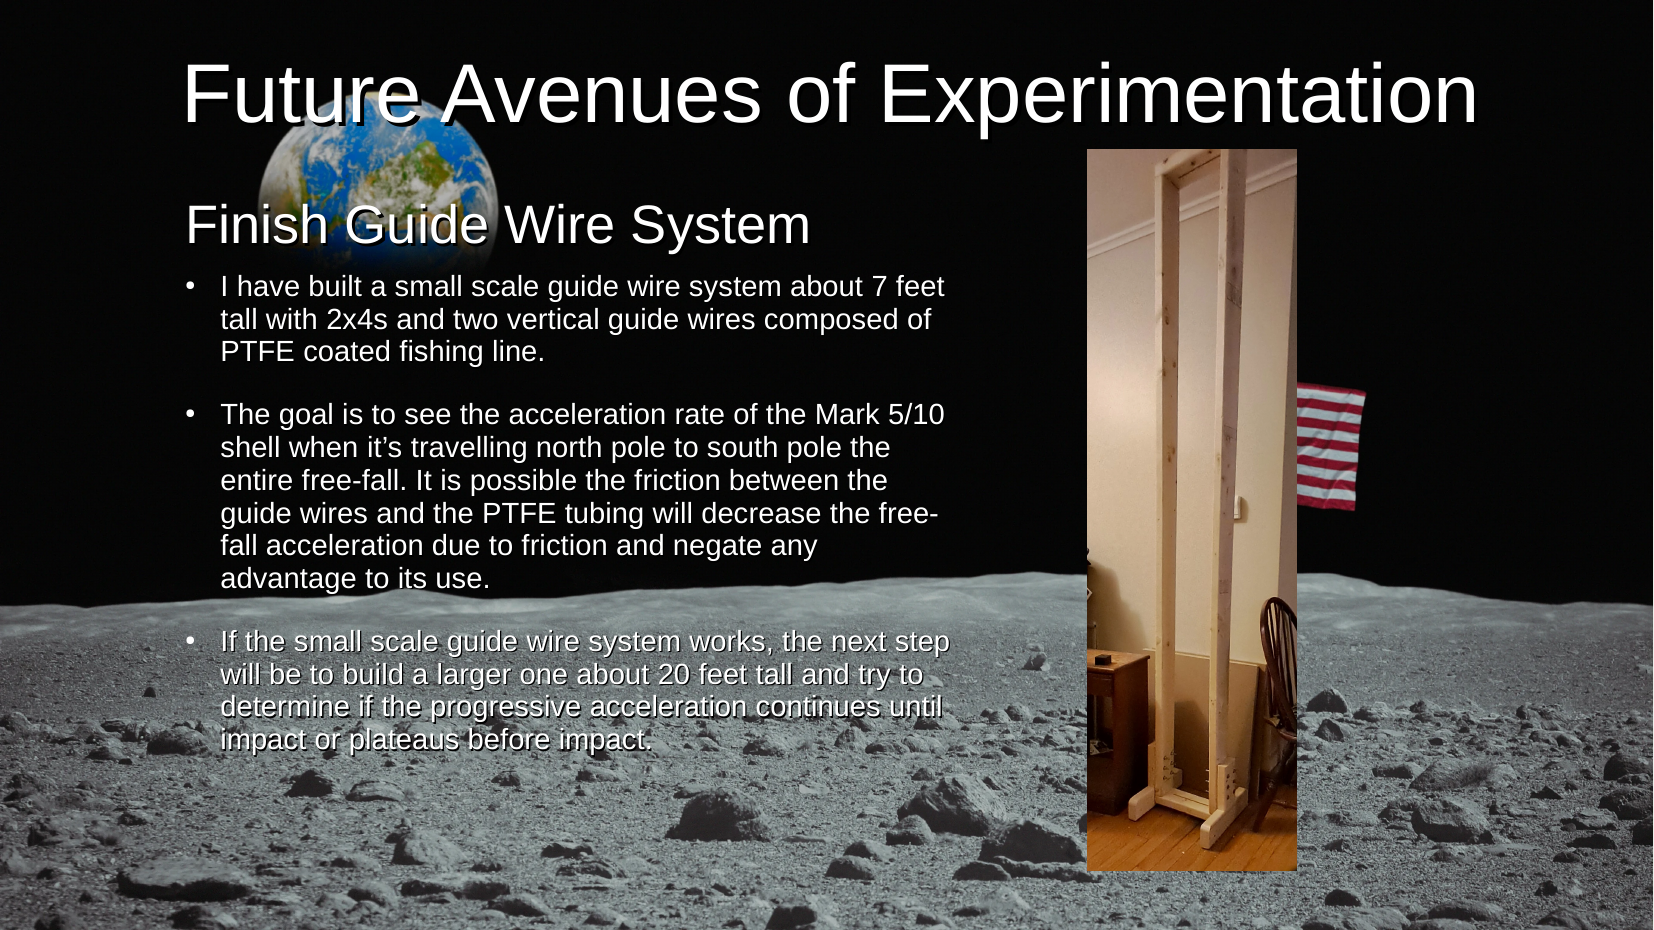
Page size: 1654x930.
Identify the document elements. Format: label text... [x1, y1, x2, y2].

text_box I have built a small scale guide wire system about 7 feet tall with 2x4s and two vertical guide wires composed of PTFE coated fishing line. The goal is to see the acceleration rate of the Mark 5/10 shell when it’s travelling north pole to south pole the entire free-fall. It is possible the friction between the guide wires and the PTFE tubing will decrease the free-fall acceleration due to friction and negate any advantage to its use. If the small scale guide wire system works, the next step will be to build a larger one about 20 feet tall and try to determine if the progressive acceleration continues until impact or plateaus before impact. [170, 262, 976, 863]
picture [0, 0, 1654, 930]
text_box Finish Guide Wire System [170, 187, 901, 323]
title Future Avenues of Experimentation [87, 0, 1576, 188]
